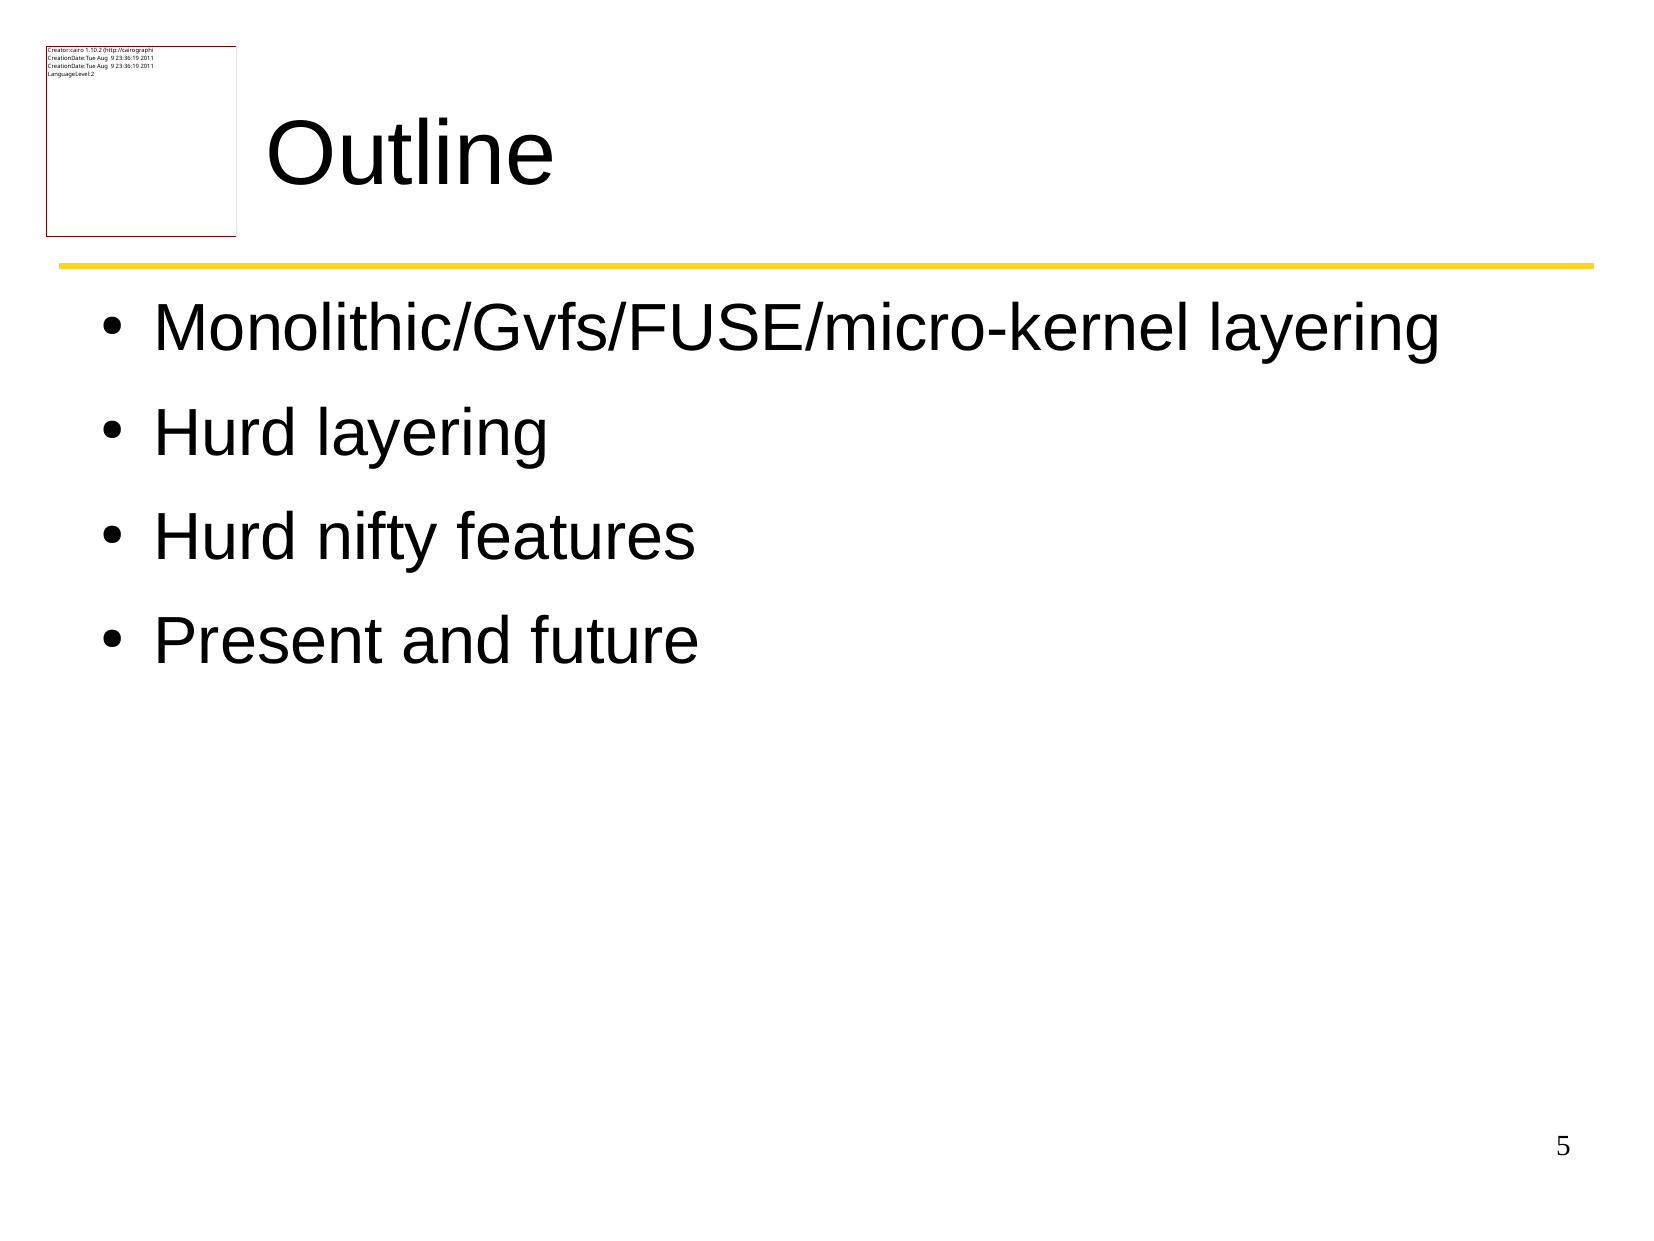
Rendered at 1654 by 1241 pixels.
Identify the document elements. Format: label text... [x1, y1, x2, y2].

list Monolithic/Gvfs/FUSE/micro-kernel layering Hurd layering Hurd nifty features Present and future [82, 290, 1571, 1109]
title Outline [265, 49, 1571, 257]
